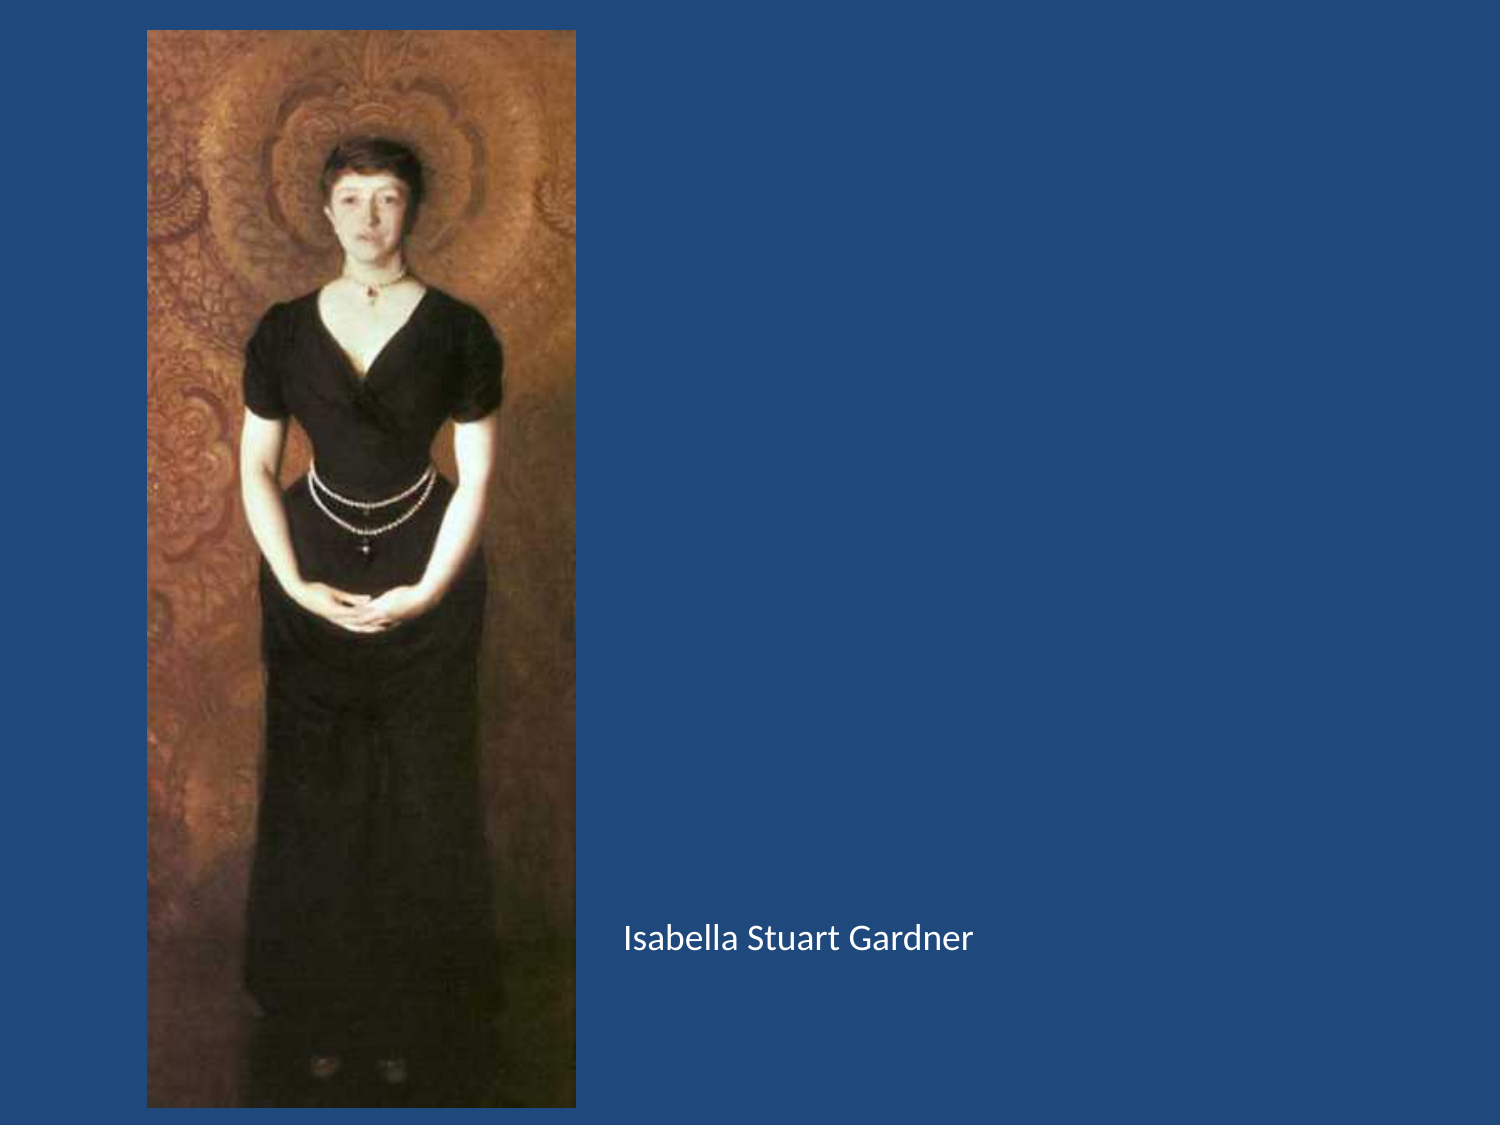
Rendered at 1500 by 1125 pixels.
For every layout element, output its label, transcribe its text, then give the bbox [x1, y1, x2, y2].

text_box Isabella Stuart Gardner [608, 905, 1329, 965]
picture [147, 30, 576, 1108]
